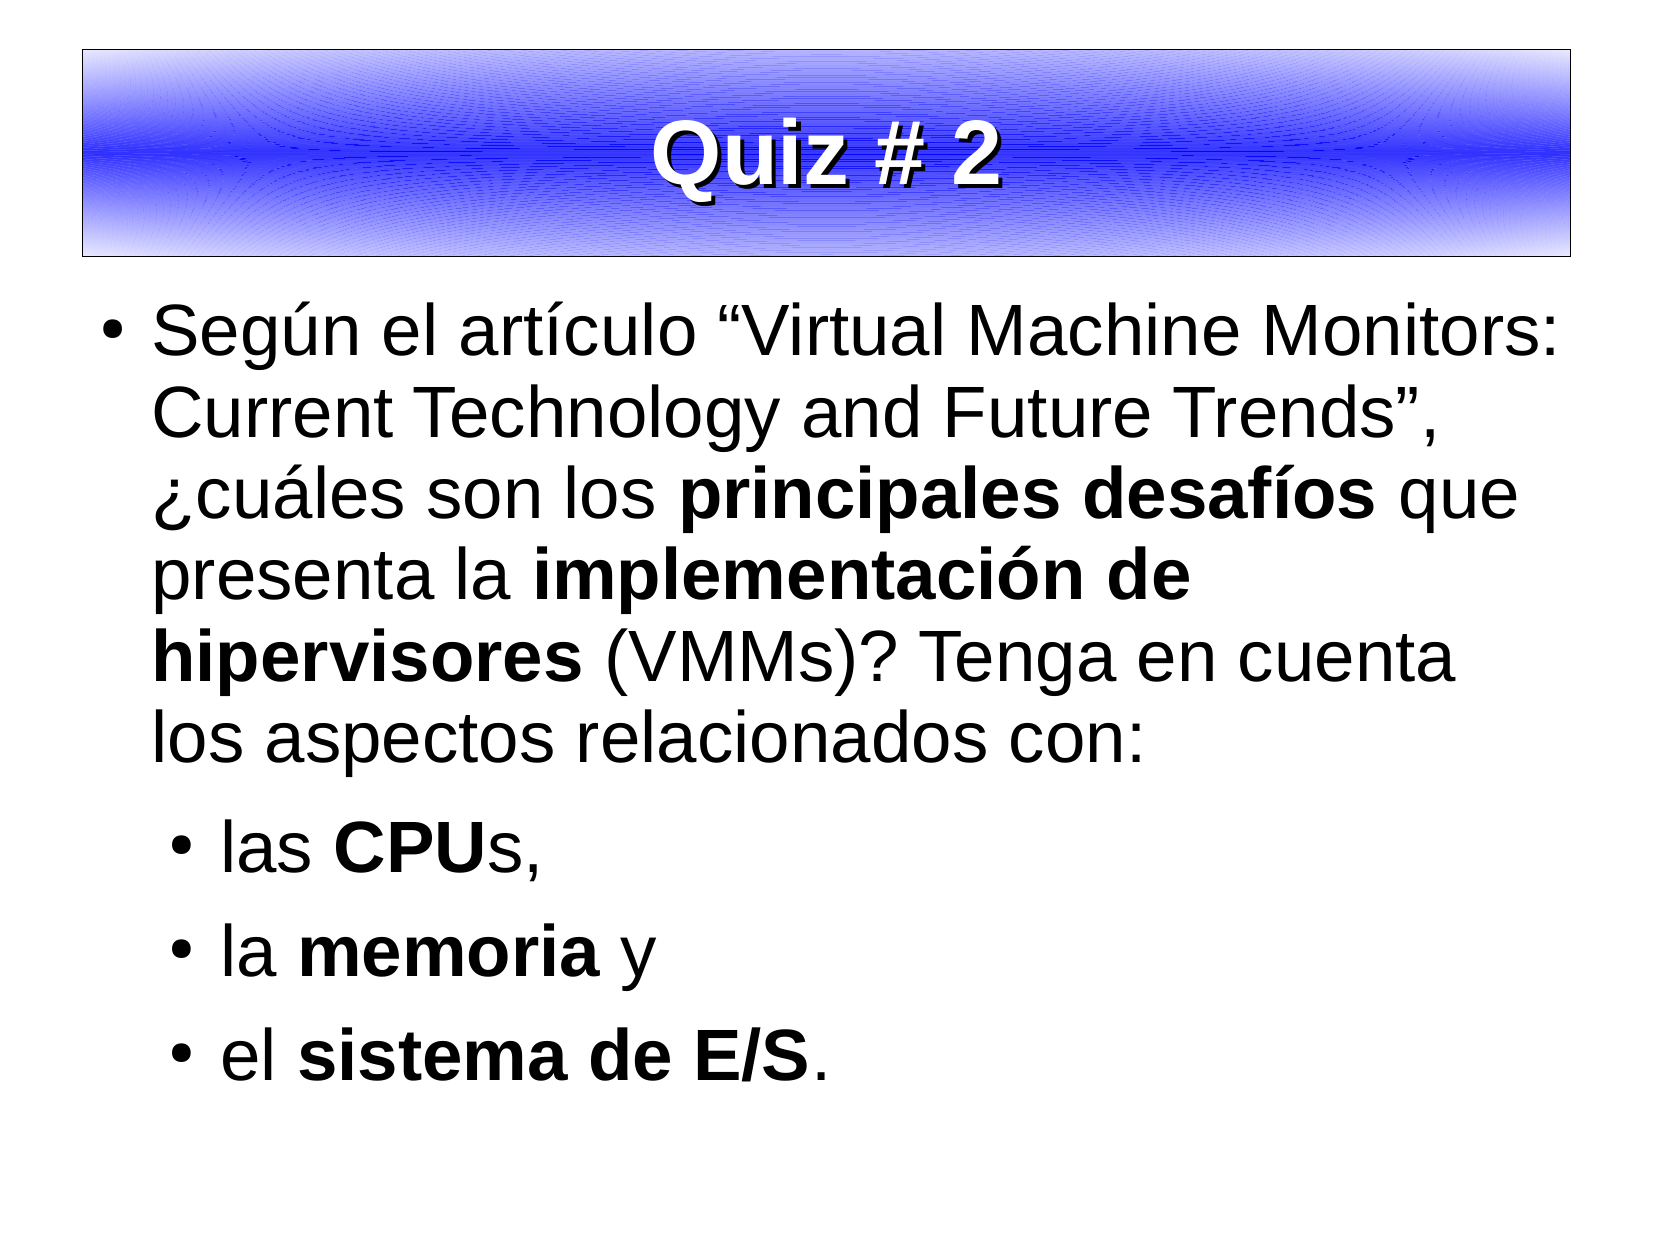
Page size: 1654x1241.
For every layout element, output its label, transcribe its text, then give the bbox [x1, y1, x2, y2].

list Según el artículo “Virtual Machine Monitors: Current Technology and Future Trends”, ¿cuáles son los principales desafíos que presenta la implementación de hipervisores (VMMs)? Tenga en cuenta los aspectos relacionados con: las CPUs, la memoria y el sistema de E/S. [82, 290, 1571, 1109]
title Quiz # 2 [82, 49, 1571, 257]
